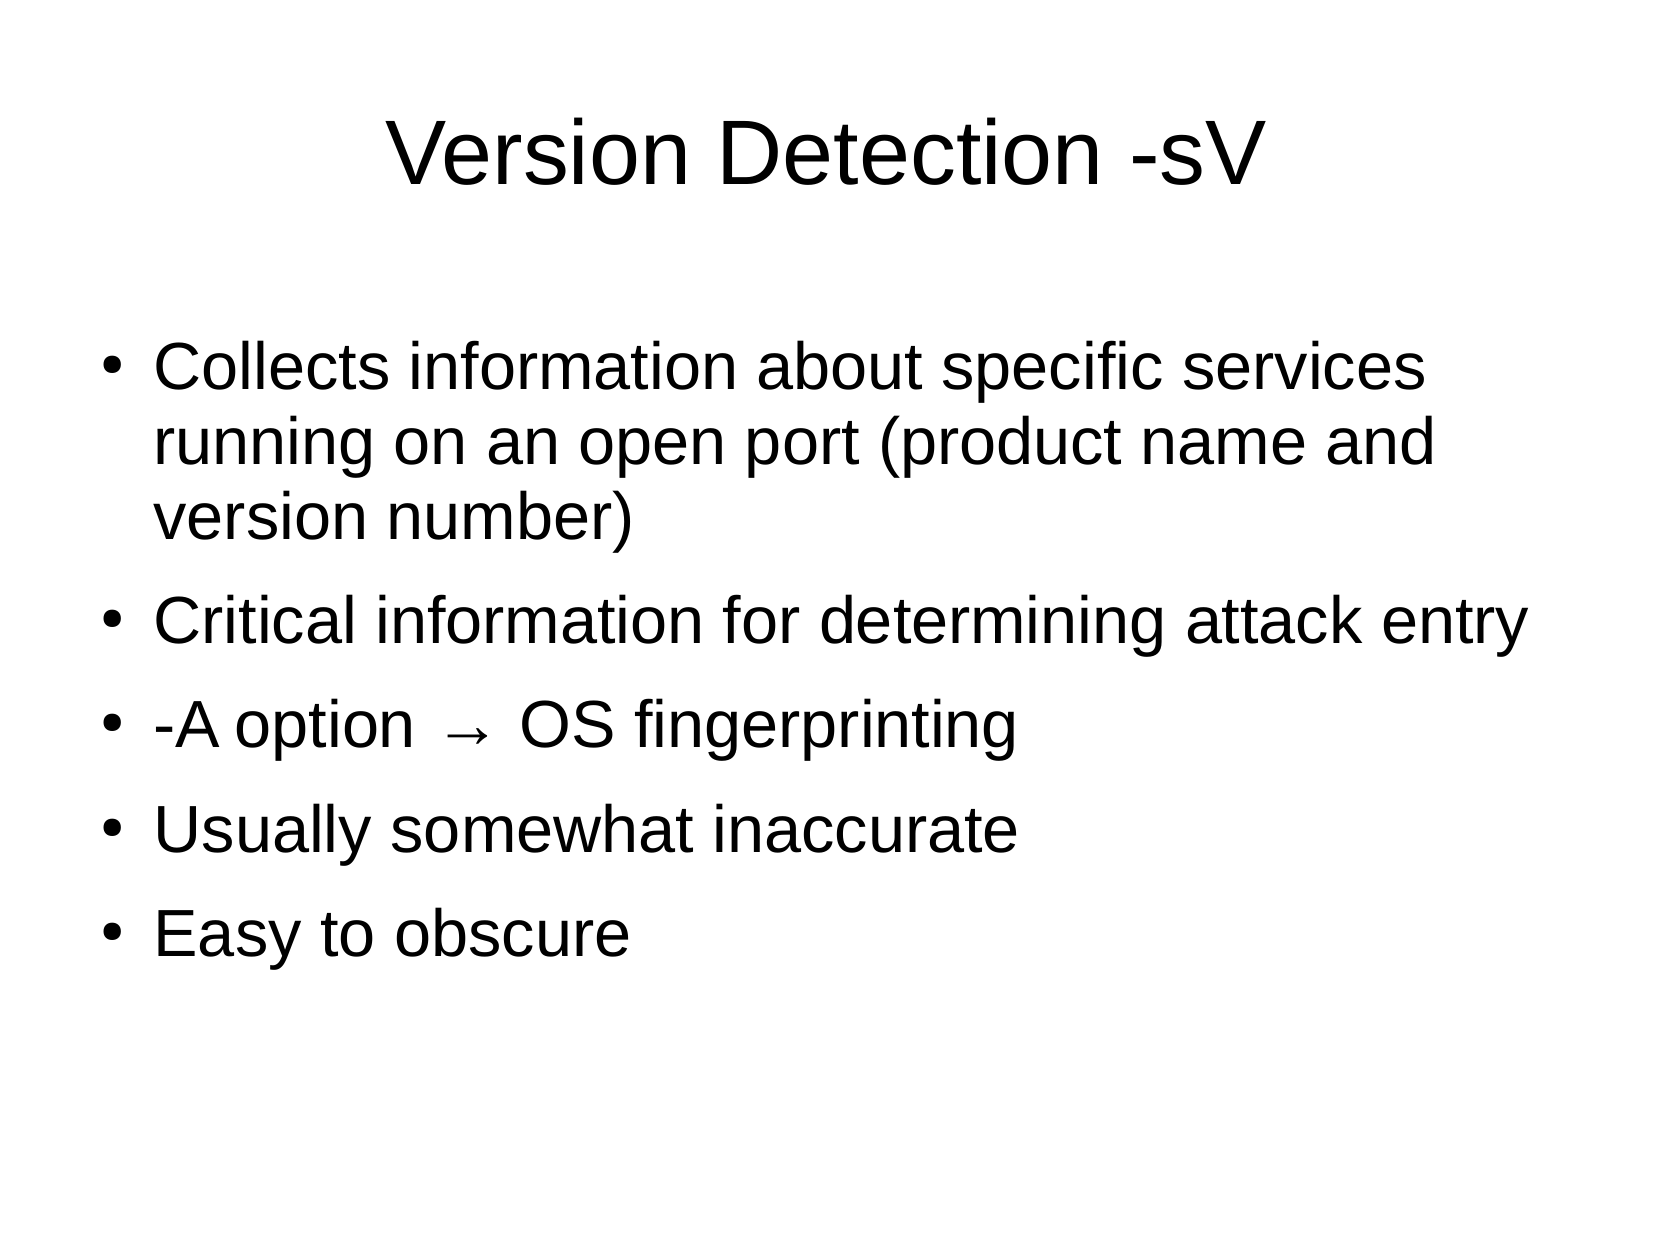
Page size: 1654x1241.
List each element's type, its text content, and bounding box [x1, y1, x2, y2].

list Collects information about specific services running on an open port (product name and version number) Critical information for determining attack entry -A option → OS fingerprinting Usually somewhat inaccurate Easy to obscure [82, 290, 1571, 1010]
title Version Detection -sV [82, 49, 1571, 257]
